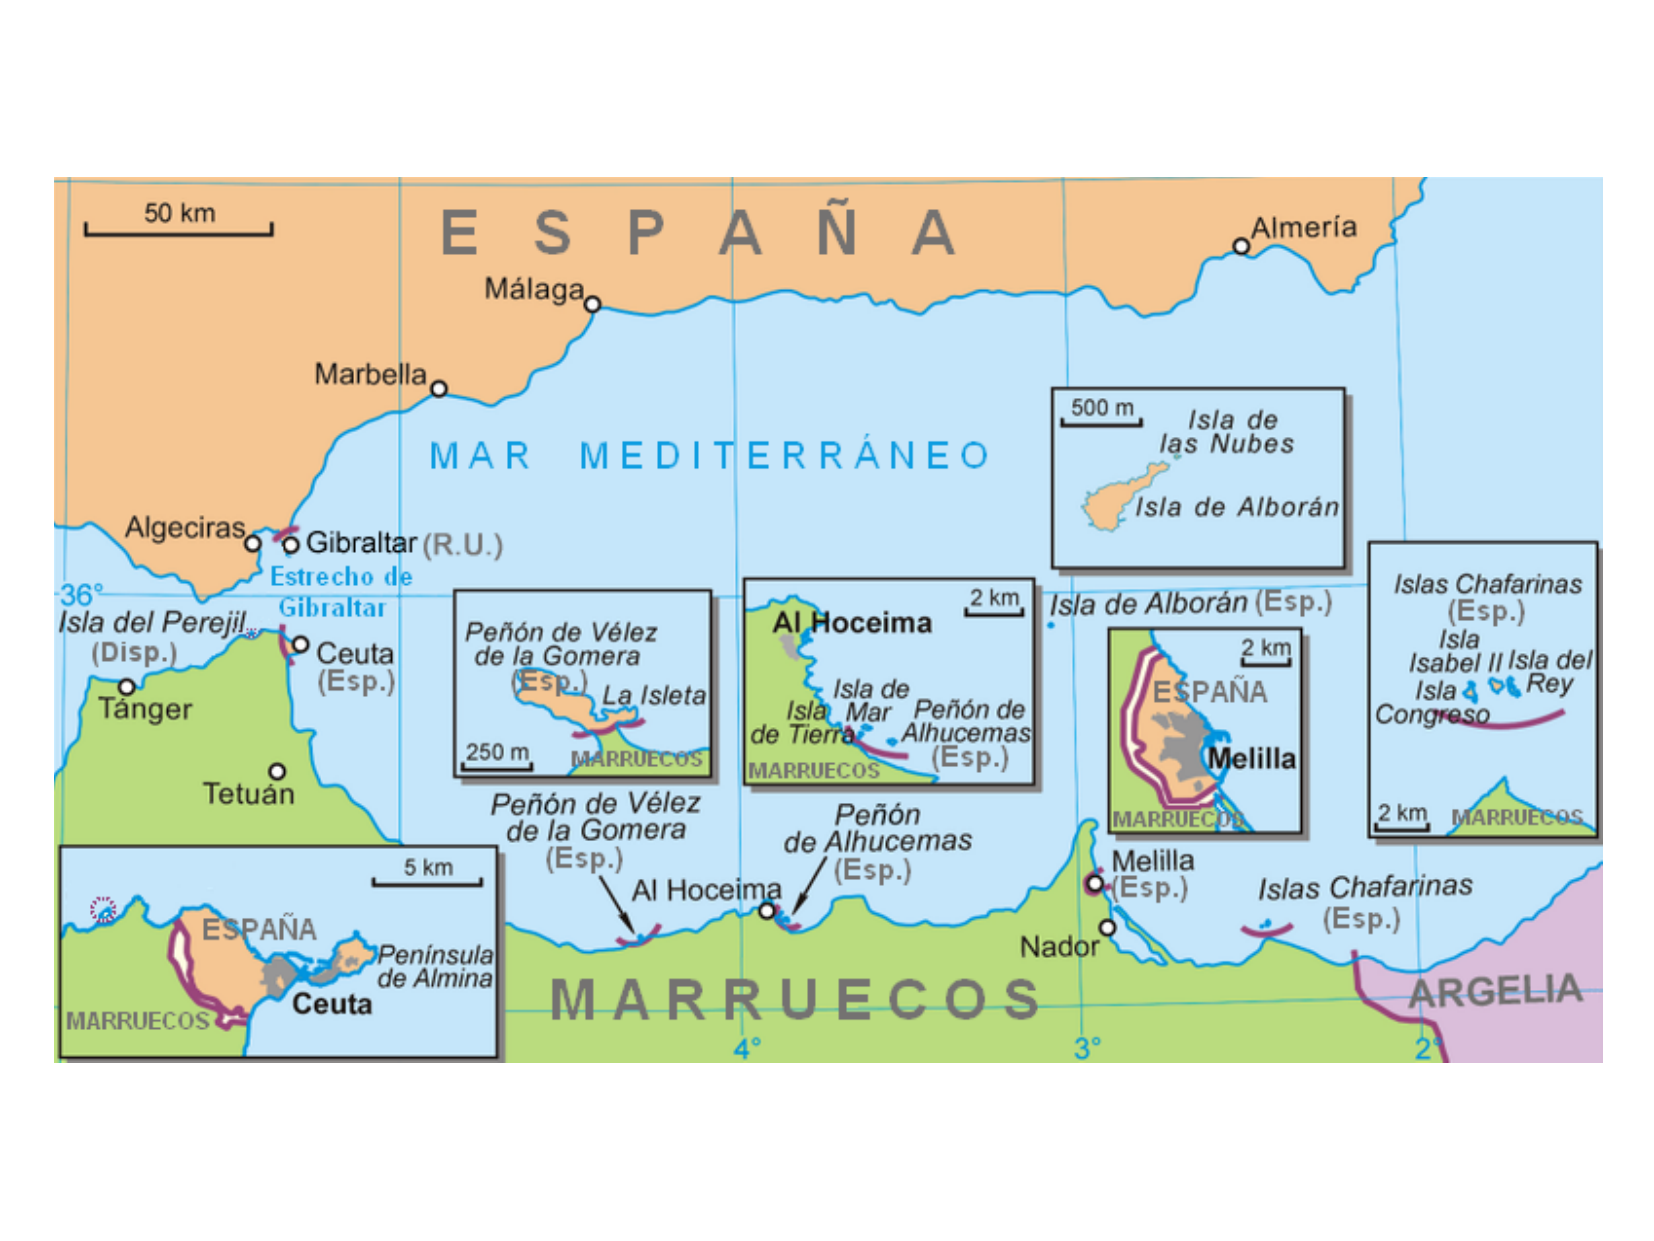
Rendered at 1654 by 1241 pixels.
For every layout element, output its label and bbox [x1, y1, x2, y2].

picture [54, 177, 1603, 1063]
